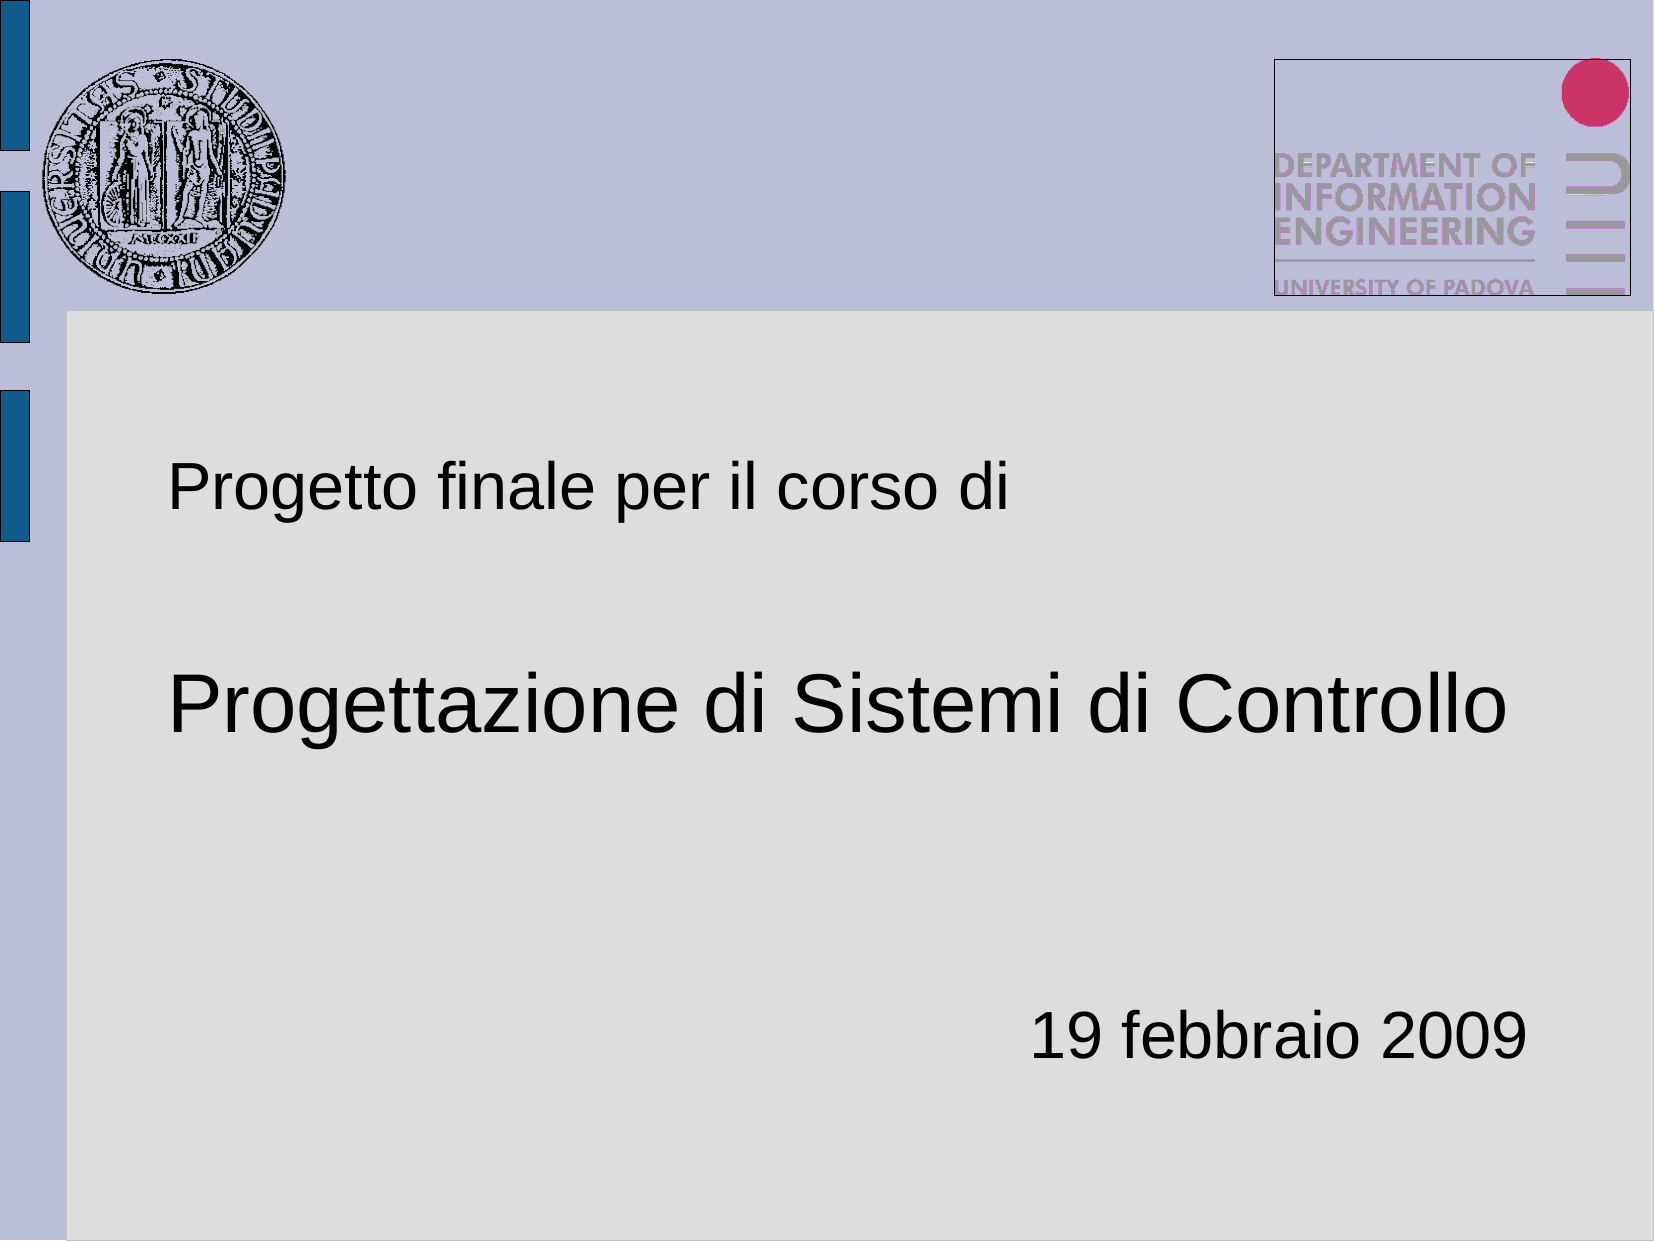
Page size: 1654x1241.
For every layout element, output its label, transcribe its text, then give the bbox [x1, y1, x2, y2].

picture [1274, 58, 1631, 296]
picture [29, 58, 296, 296]
list Progetto finale per il corso di Progettazione di Sistemi di Controllo 19 febbraio 2009 [149, 344, 1529, 1127]
